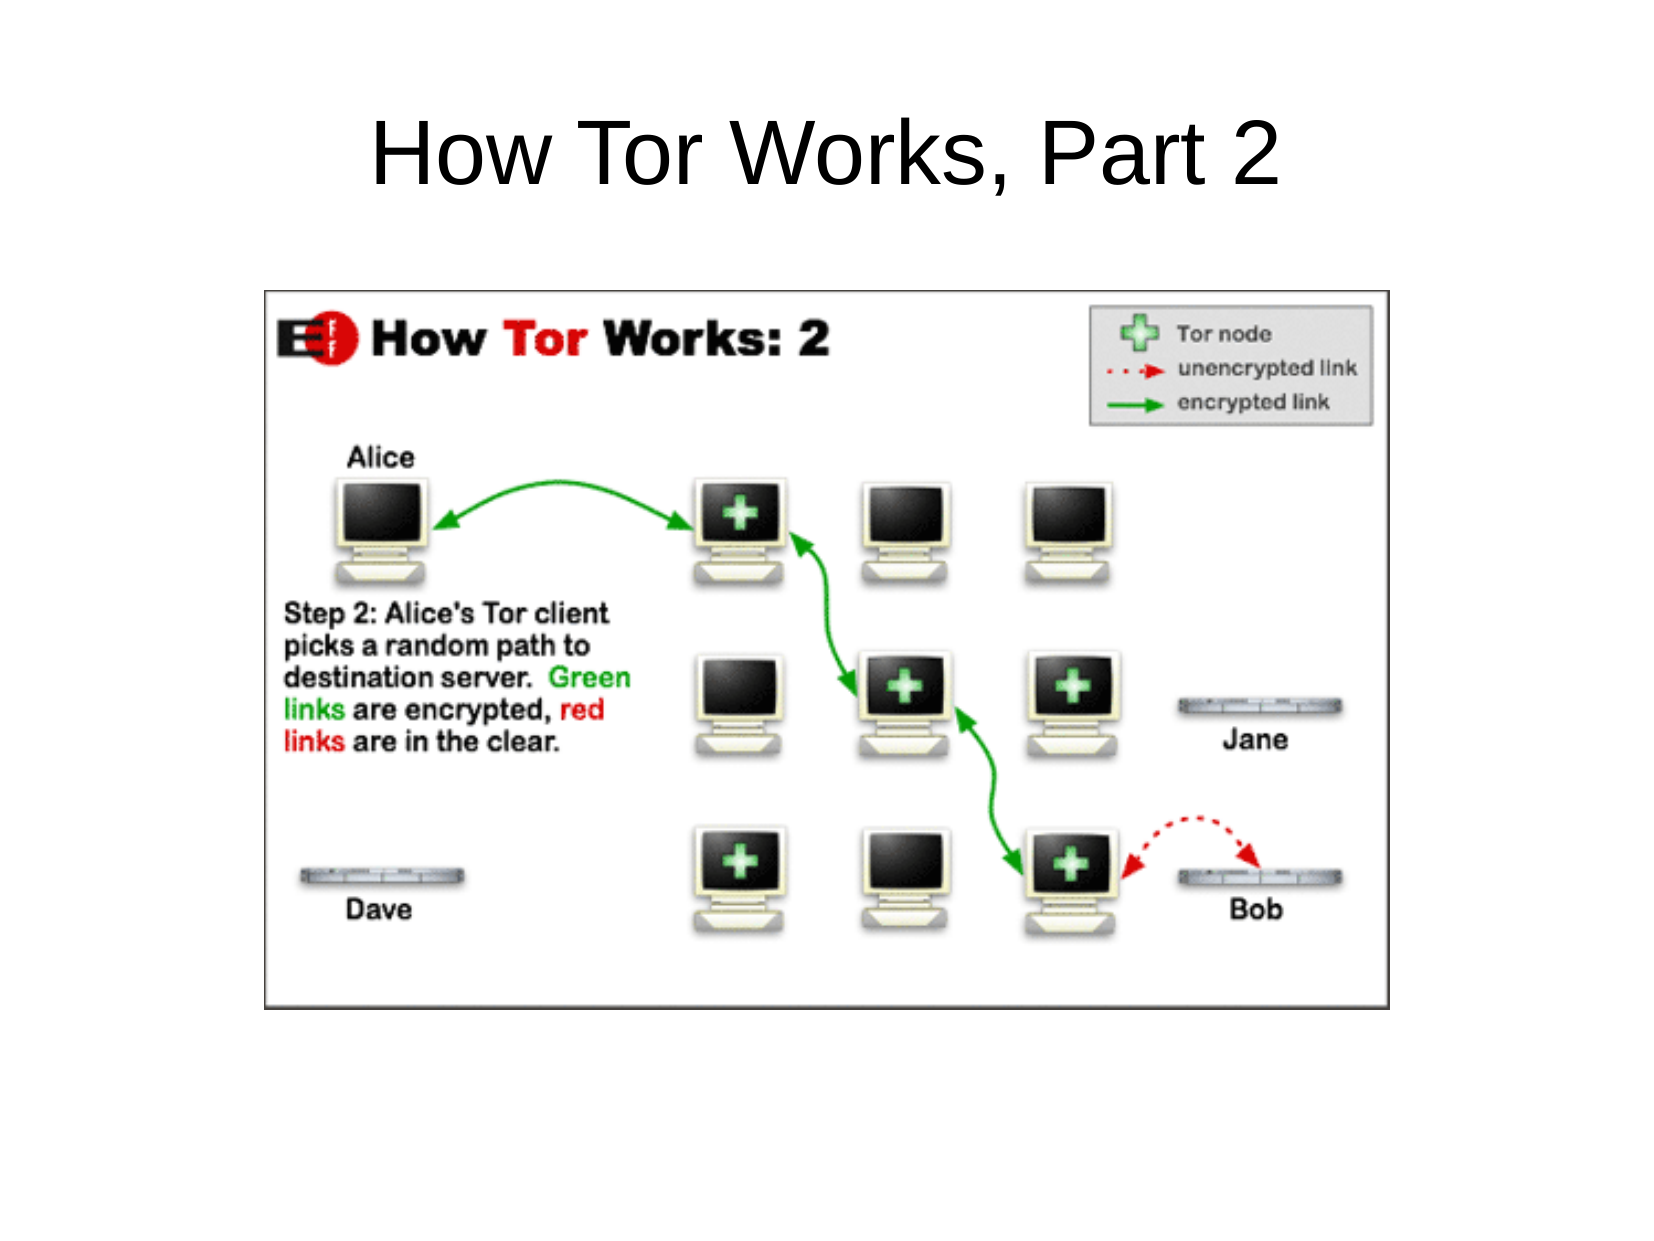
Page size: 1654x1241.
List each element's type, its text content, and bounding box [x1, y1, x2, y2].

title How Tor Works, Part 2 [82, 49, 1571, 257]
picture [264, 290, 1390, 1010]
